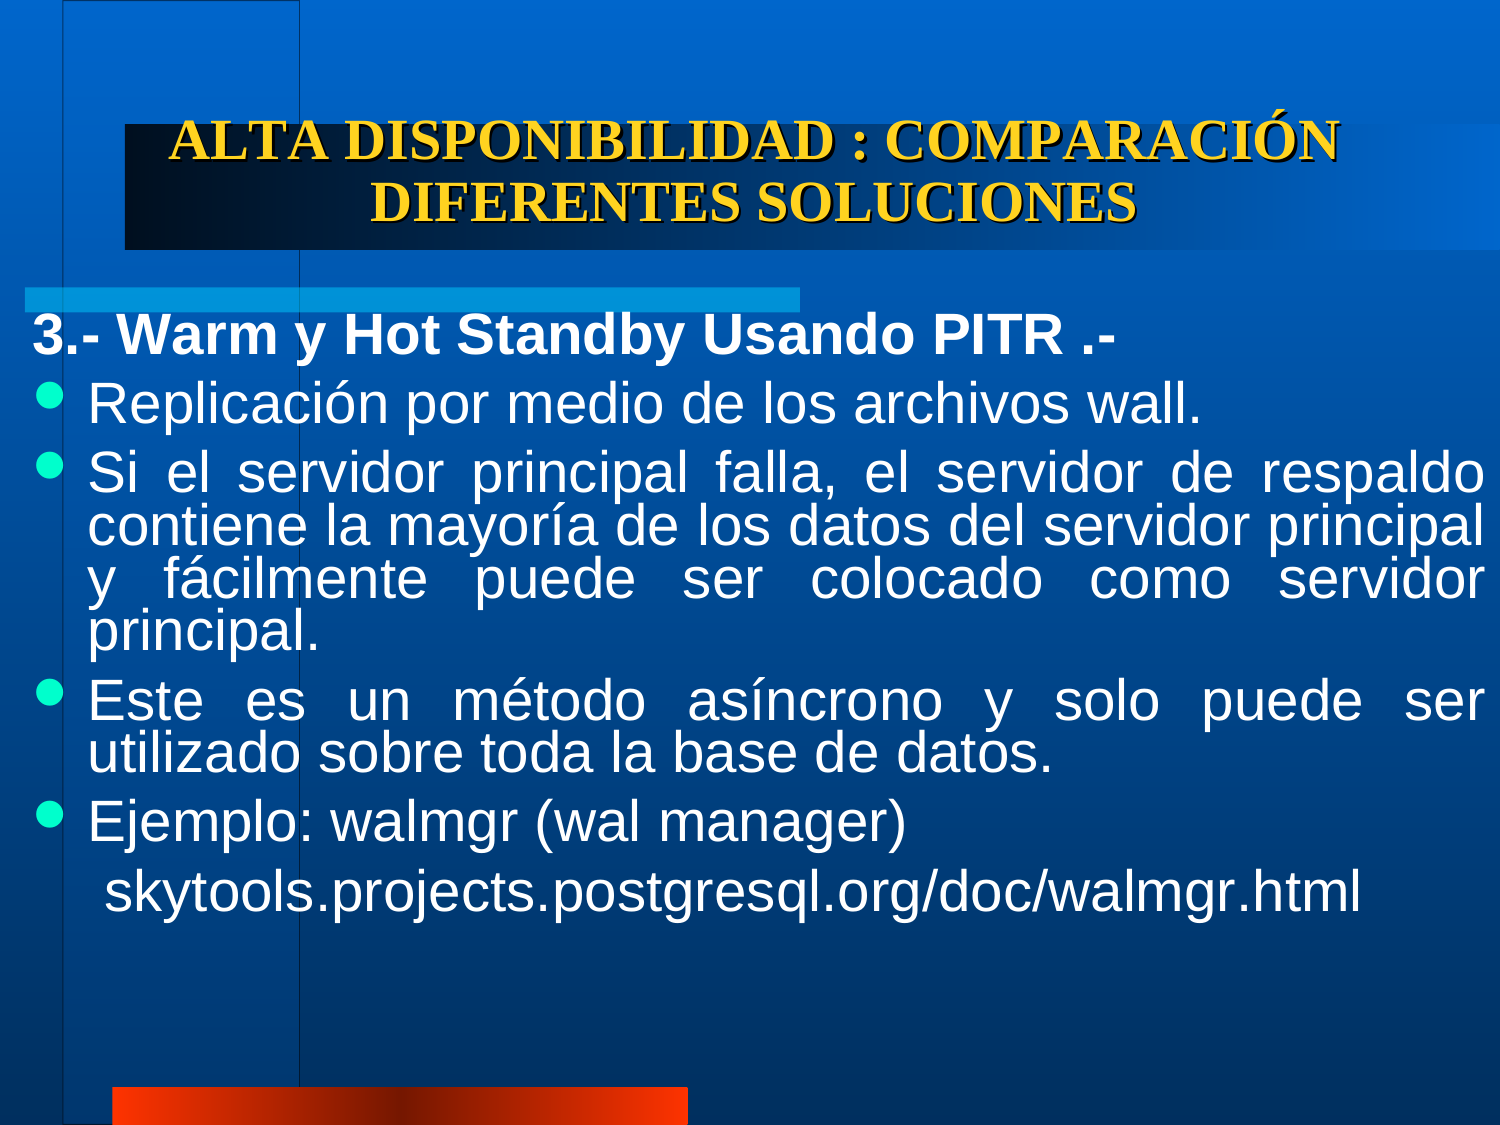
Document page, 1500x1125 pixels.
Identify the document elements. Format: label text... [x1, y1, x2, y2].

list 3.- Warm y Hot Standby Usando PITR .- Replicación por medio de los archivos wall. Si el servidor principal falla, el servidor de respaldo contiene la mayoría de los datos del servidor principal y fácilmente puede ser colocado como servidor principal. Este es un método asíncrono y solo puede ser utilizado sobre toda la base de datos. Ejemplo: walmgr (wal manager) skytools.projects.postgresql.org/doc/walmgr.html [17, 304, 1500, 1125]
title ALTA DISPONIBILIDAD : COMPARACIÓN DIFERENTES SOLUCIONES [13, 78, 1495, 266]
